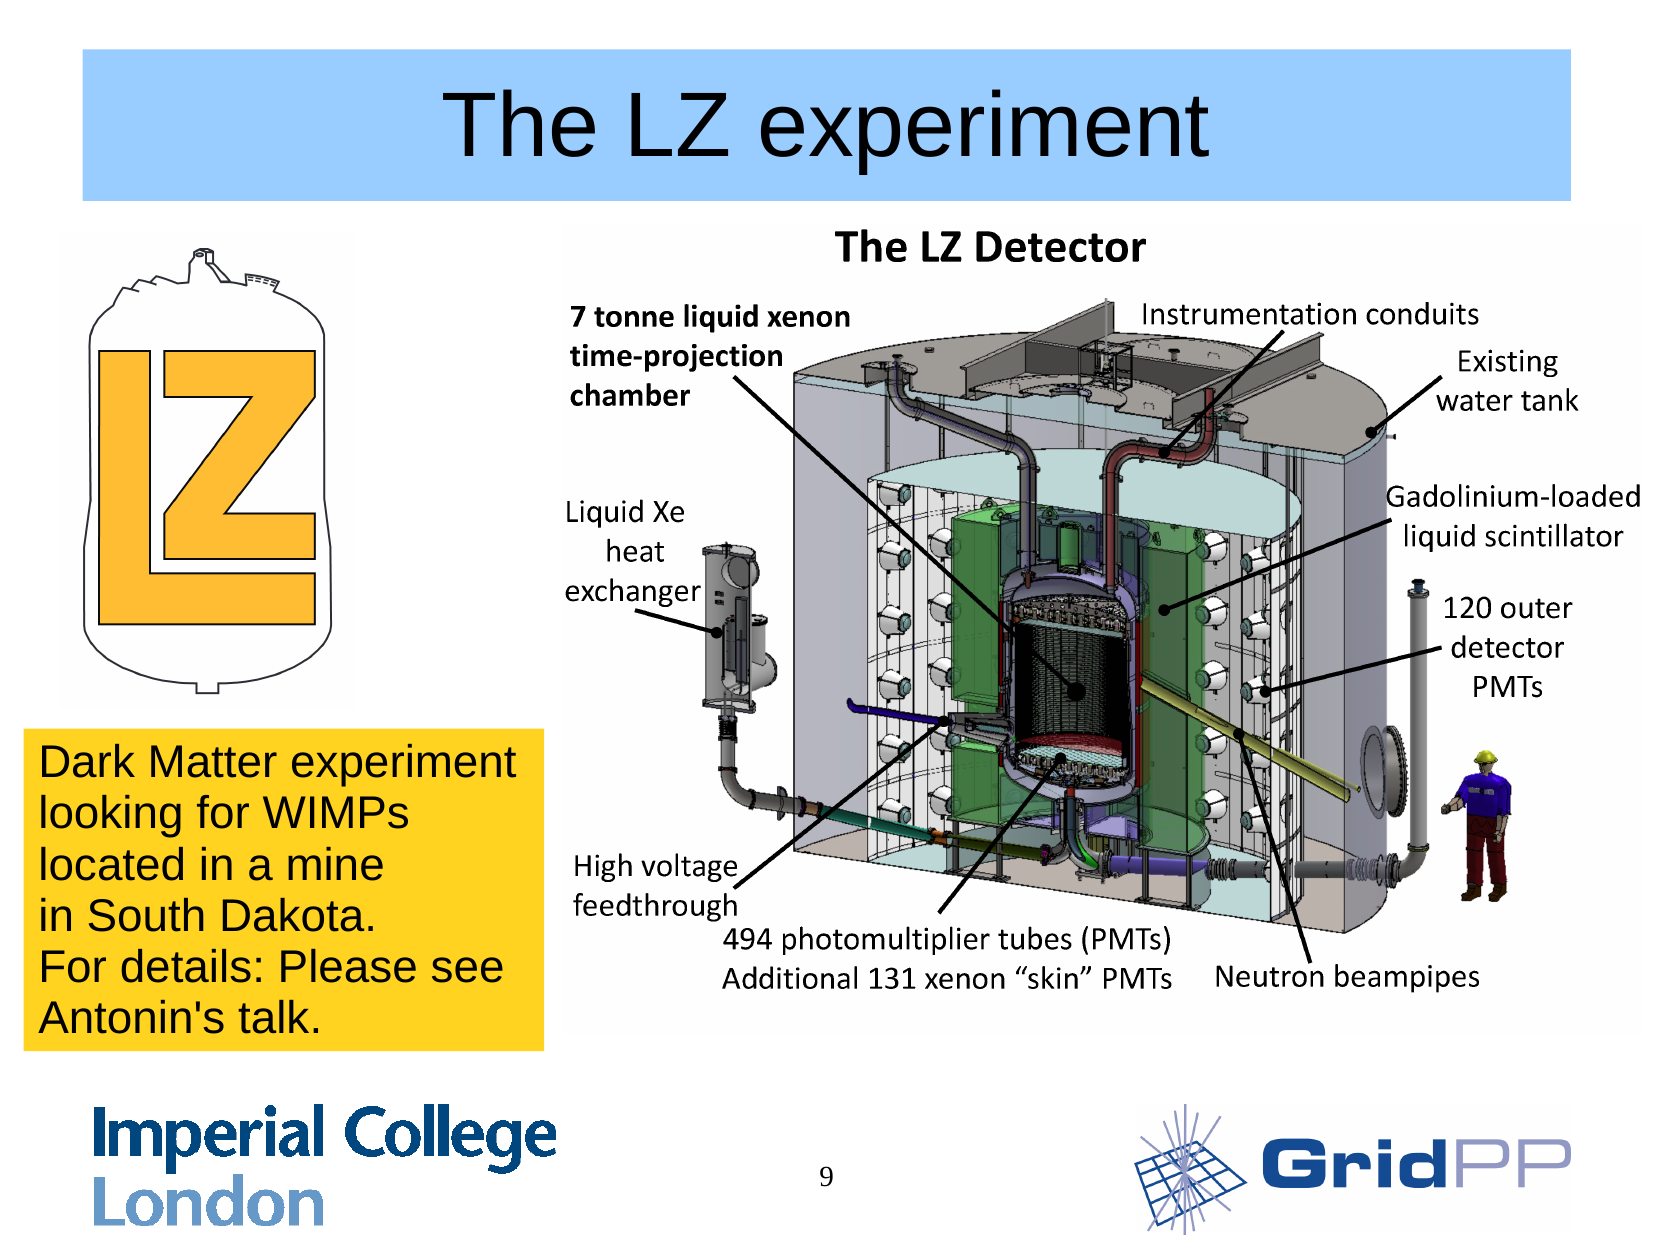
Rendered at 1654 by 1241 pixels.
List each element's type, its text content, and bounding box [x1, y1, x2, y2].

text_box Dark Matter experiment looking for WIMPs located in a mine in South Dakota. For details: Please see Antonin's talk. [23, 728, 545, 1052]
picture [94, 1104, 556, 1226]
picture [59, 233, 355, 709]
picture [1134, 1104, 1571, 1235]
picture [562, 224, 1642, 1034]
title The LZ experiment [82, 49, 1571, 201]
